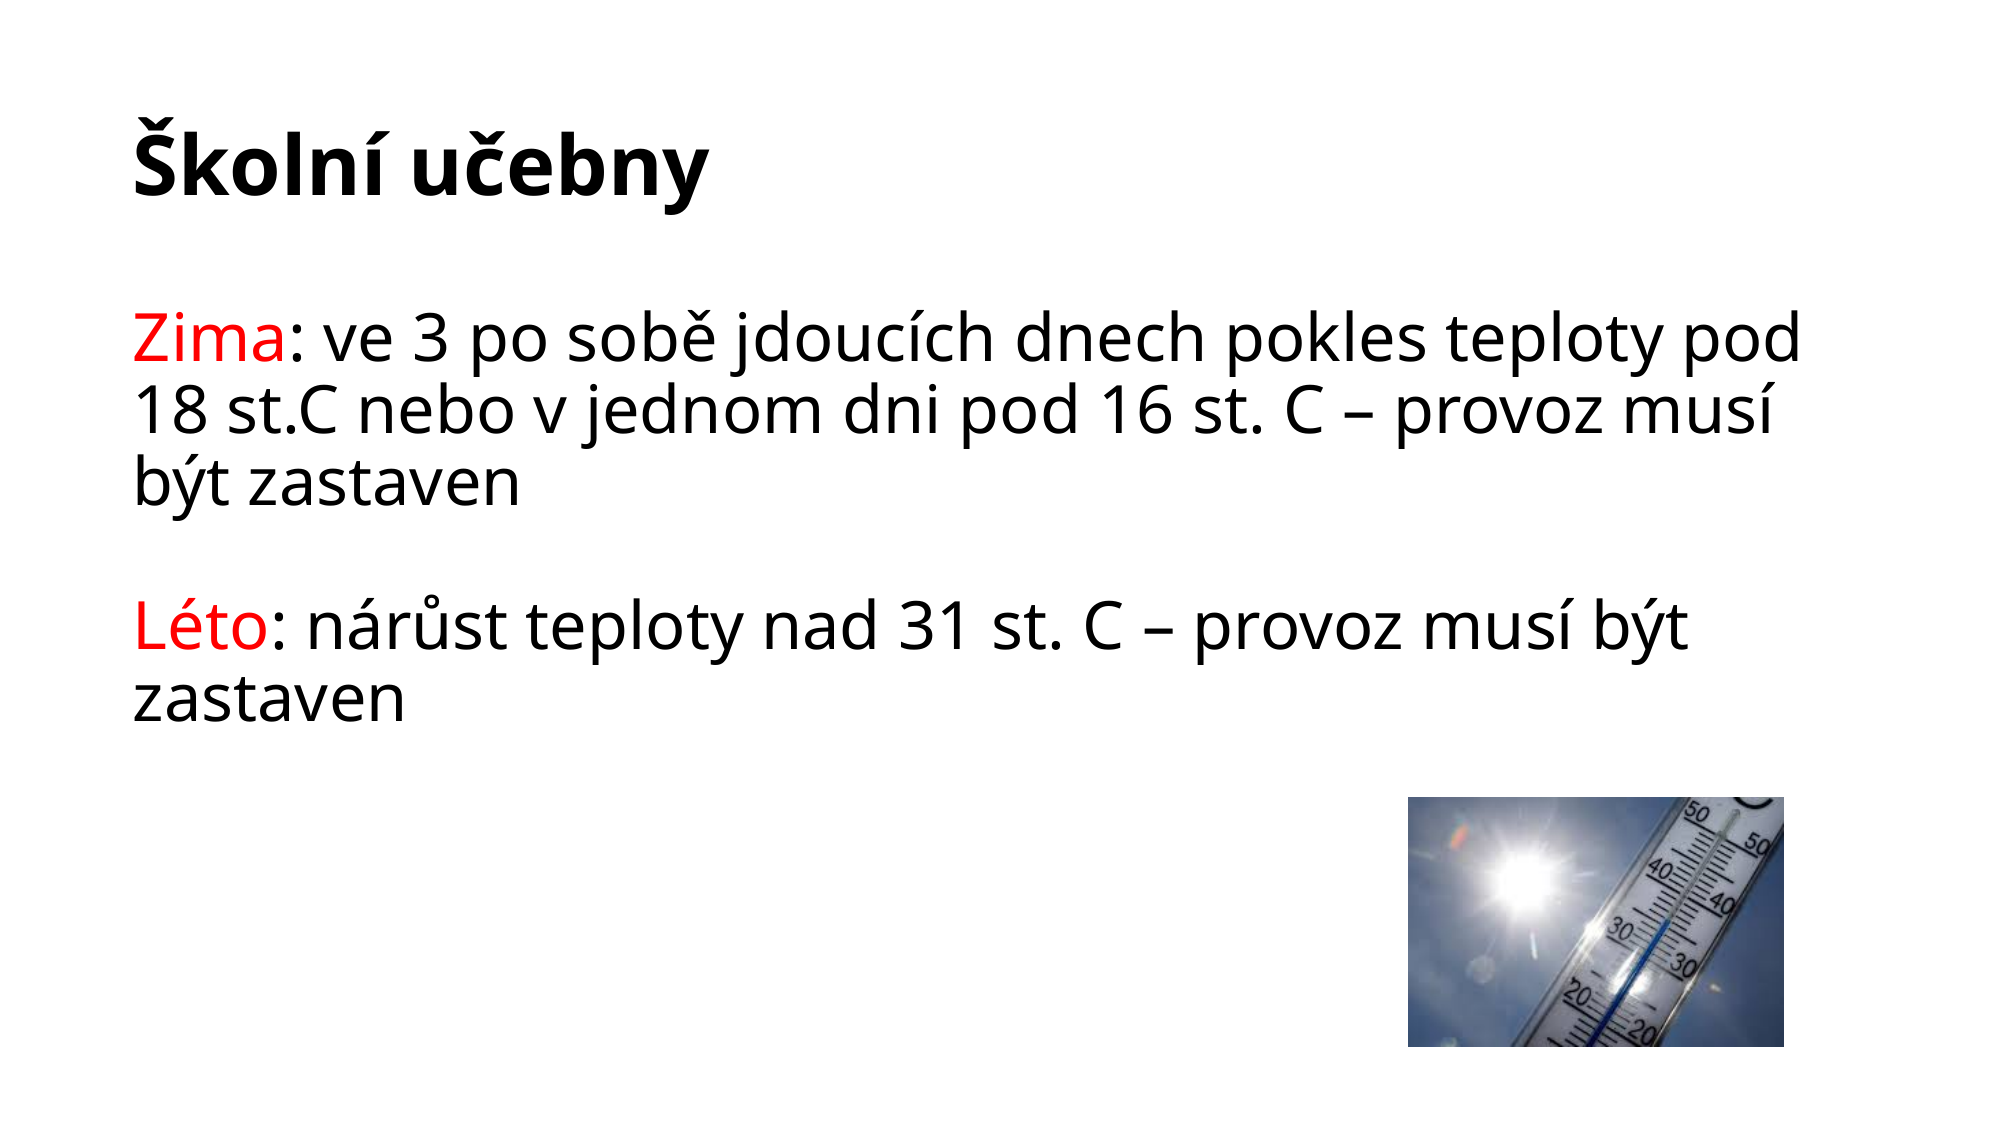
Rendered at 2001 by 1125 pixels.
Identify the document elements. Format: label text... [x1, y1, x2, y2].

title Školní učebny Zima: ve 3 po sobě jdoucích dnech pokles teploty pod 18 st.C nebo v jednom dni pod 16 st. C – provoz musí být zastaven Léto: nárůst teploty nad 31 st. C – provoz musí být zastaven [117, 111, 1843, 749]
picture [1408, 797, 1784, 1047]
